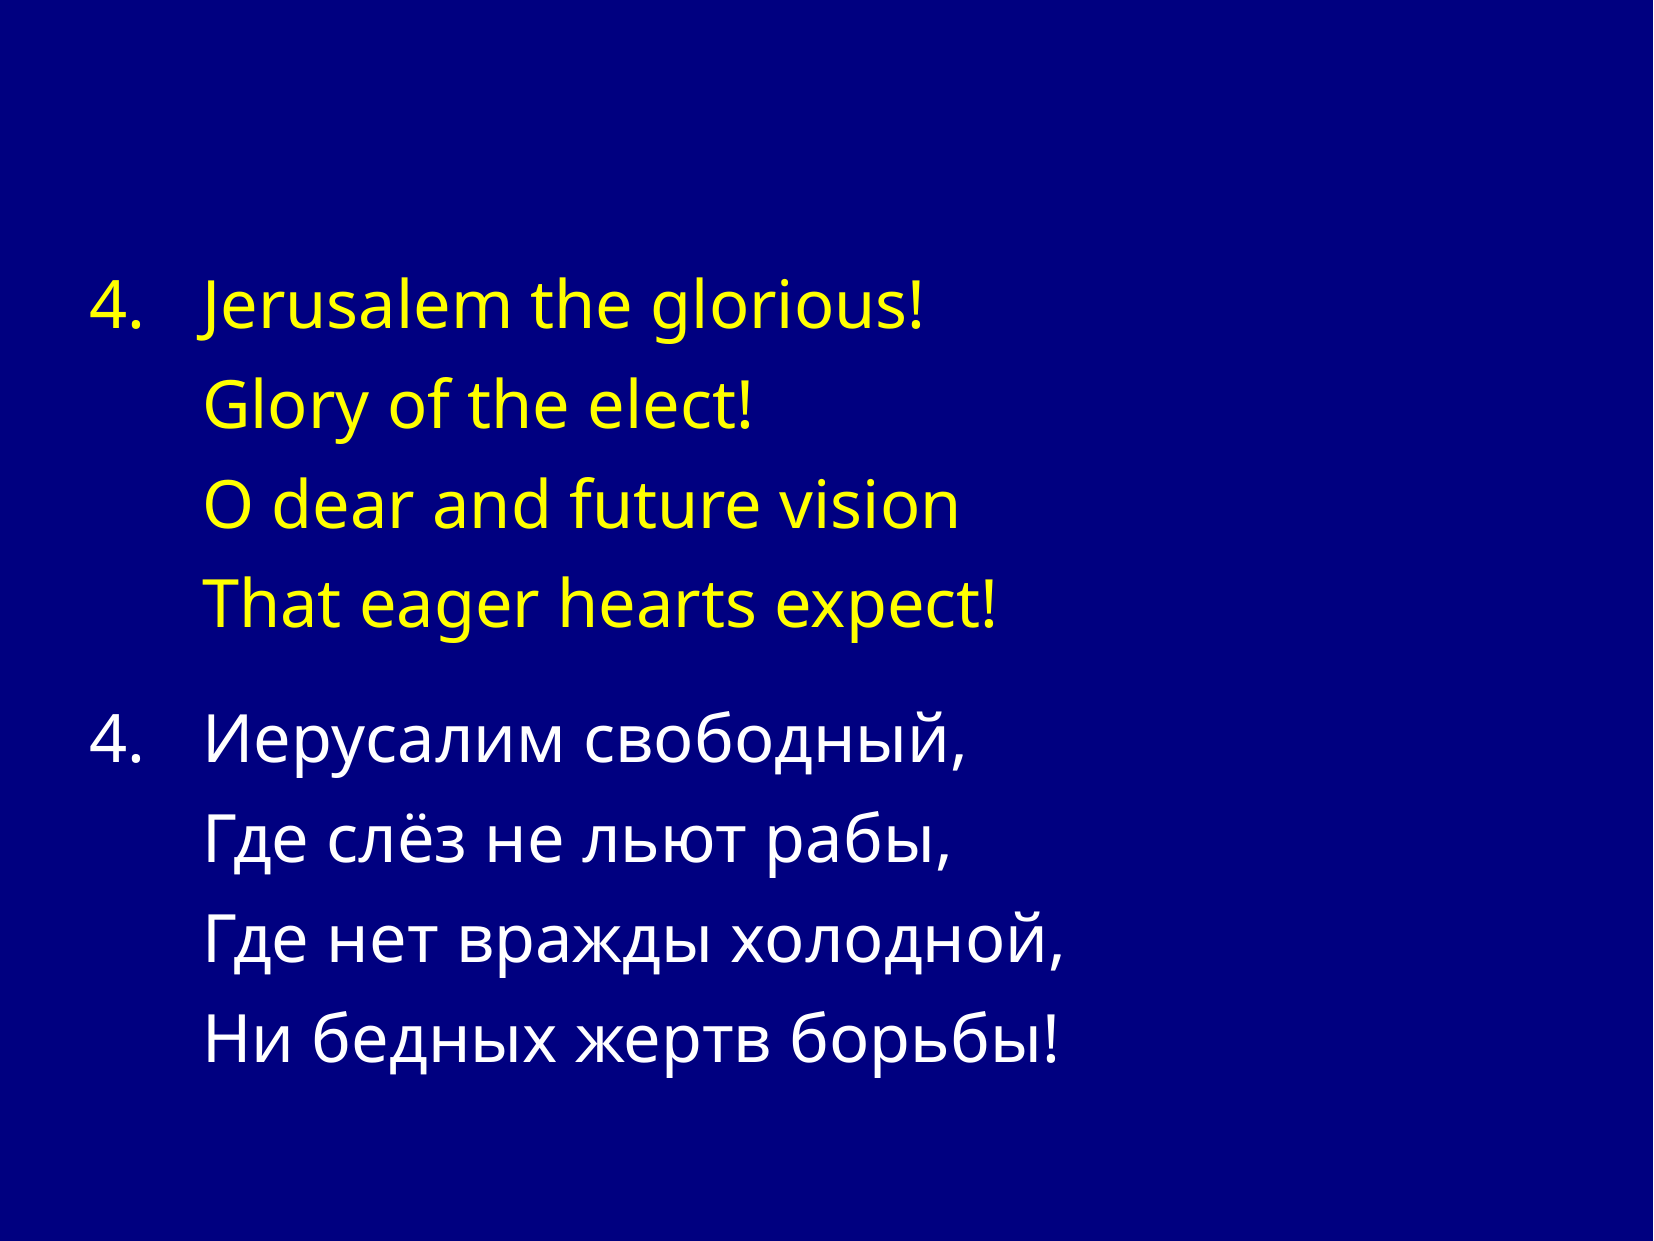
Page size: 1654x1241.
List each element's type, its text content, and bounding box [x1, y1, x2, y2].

text_box 4. Jerusalem the glorious! Glory of the elect! O dear and future vision That eager hearts expect! [75, 150, 1576, 638]
text_box 4. Иерусалим свободный, Где слёз не льют рабы, Где нет вражды холодной, Ни бедных жертв борьбы! [75, 675, 1576, 1163]
